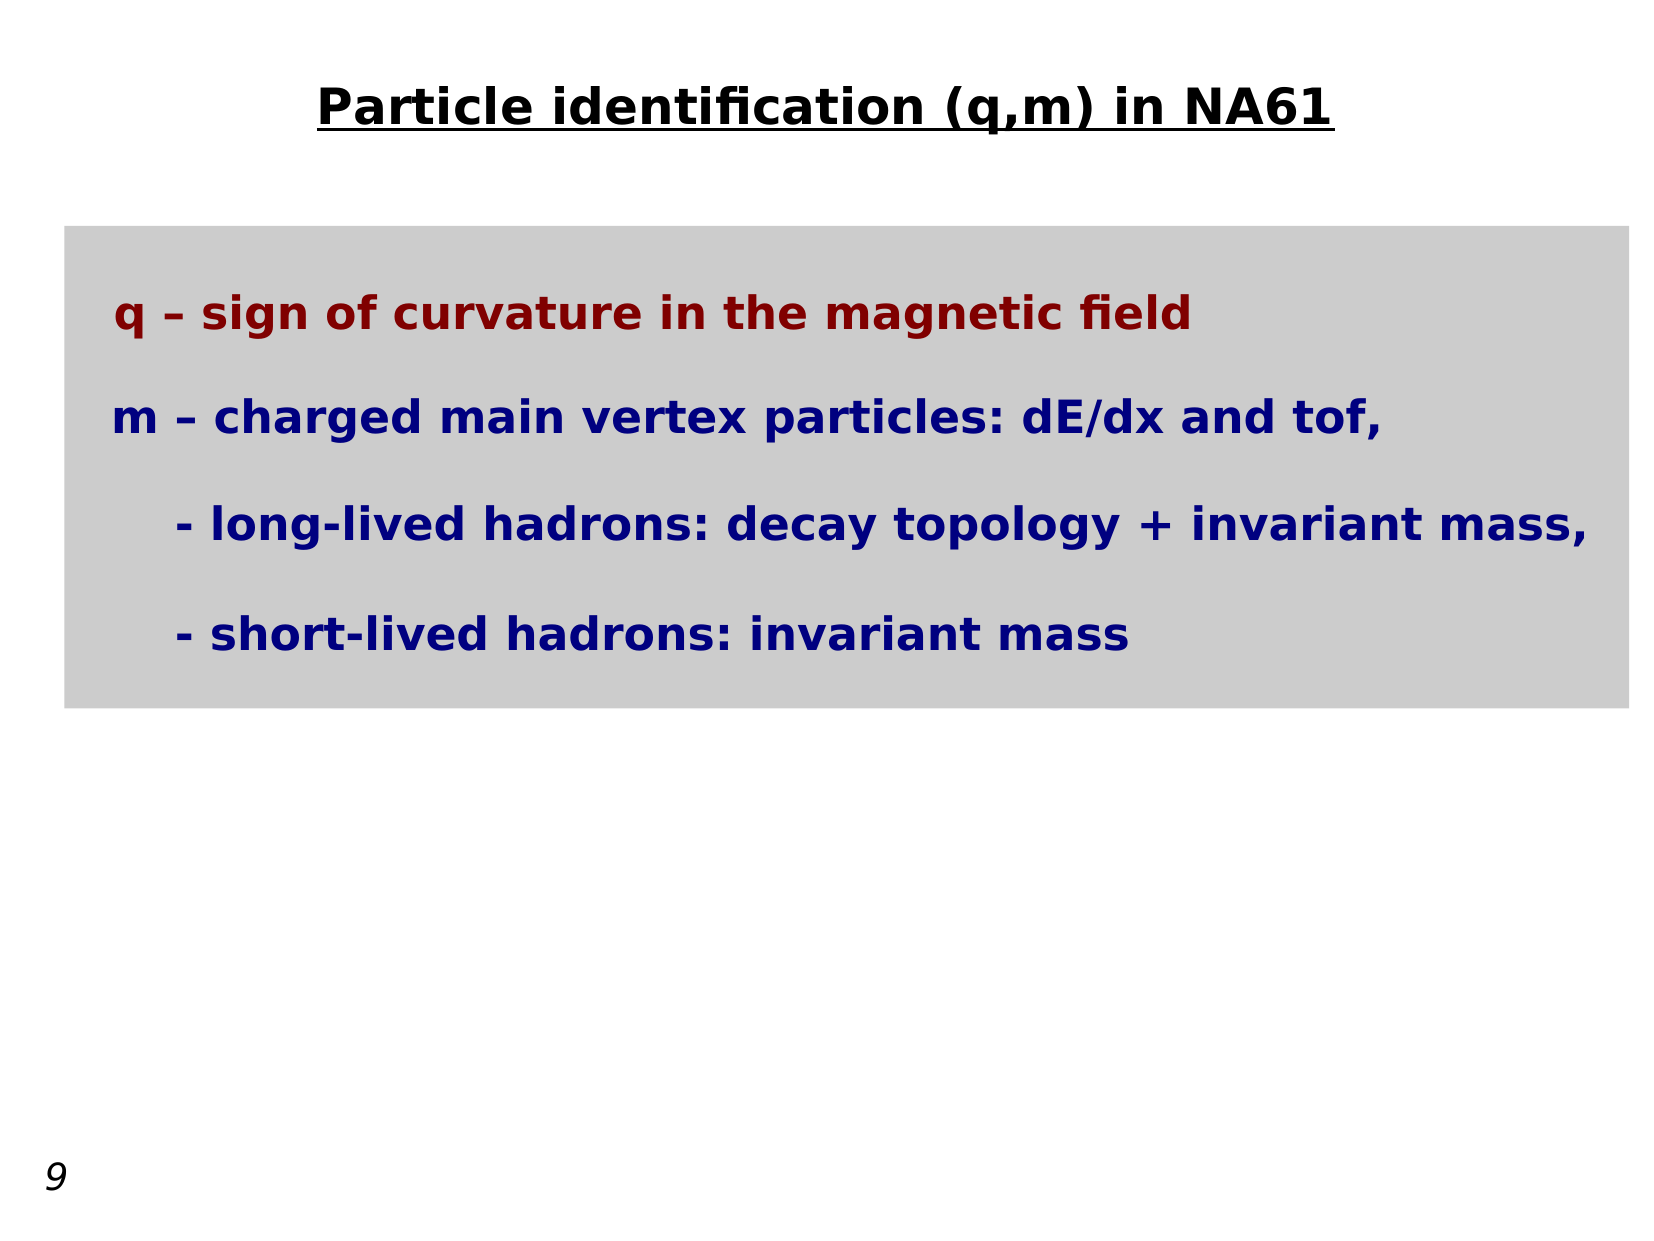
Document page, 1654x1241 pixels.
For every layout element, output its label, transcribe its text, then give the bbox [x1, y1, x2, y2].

text_box [64, 225, 1630, 709]
text_box q – sign of curvature in the magnetic field [113, 287, 1196, 341]
text_box Particle identification (q,m) in NA61 [316, 78, 1337, 137]
text_box m – charged main vertex particles: dE/dx and tof, - long-lived hadrons: decay topology + invariant mass, - short-lived hadrons: invariant mass [111, 390, 1603, 663]
